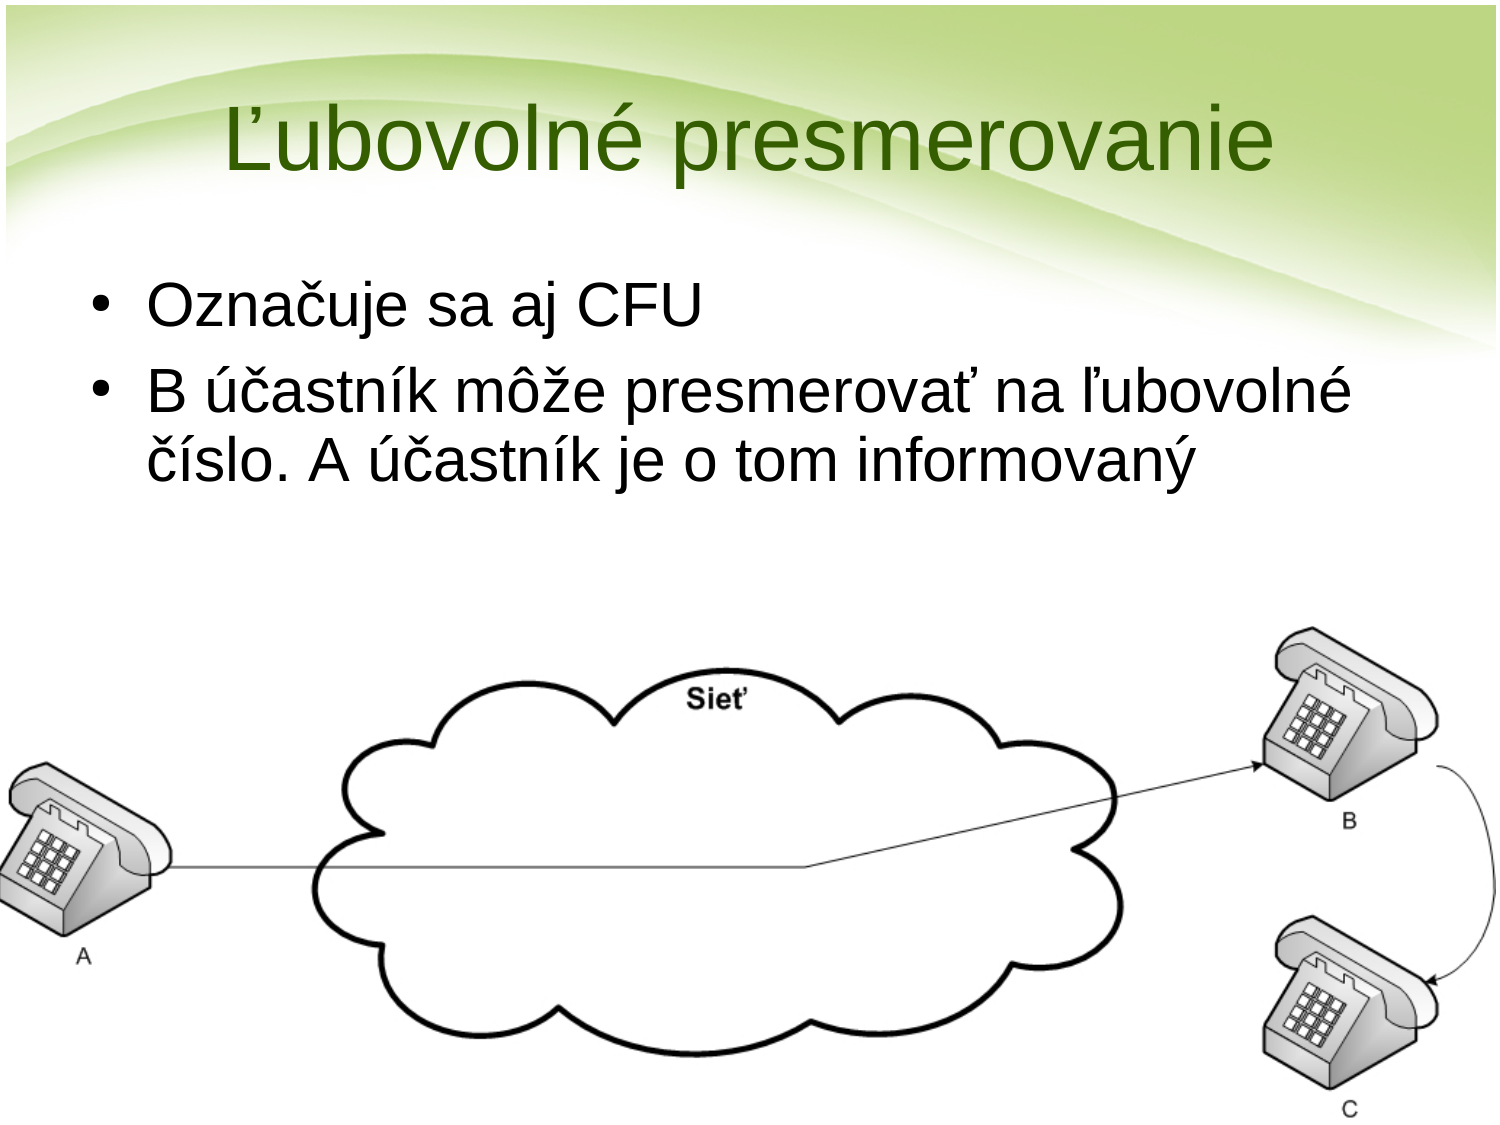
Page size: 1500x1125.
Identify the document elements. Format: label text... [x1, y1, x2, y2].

picture [0, 0, 1500, 1125]
title Ľubovolné presmerovanie [75, 13, 1426, 262]
list Označuje sa aj CFU B účastník môže presmerovať na ľubovolné číslo. A účastník je o tom informovaný [75, 262, 1426, 626]
